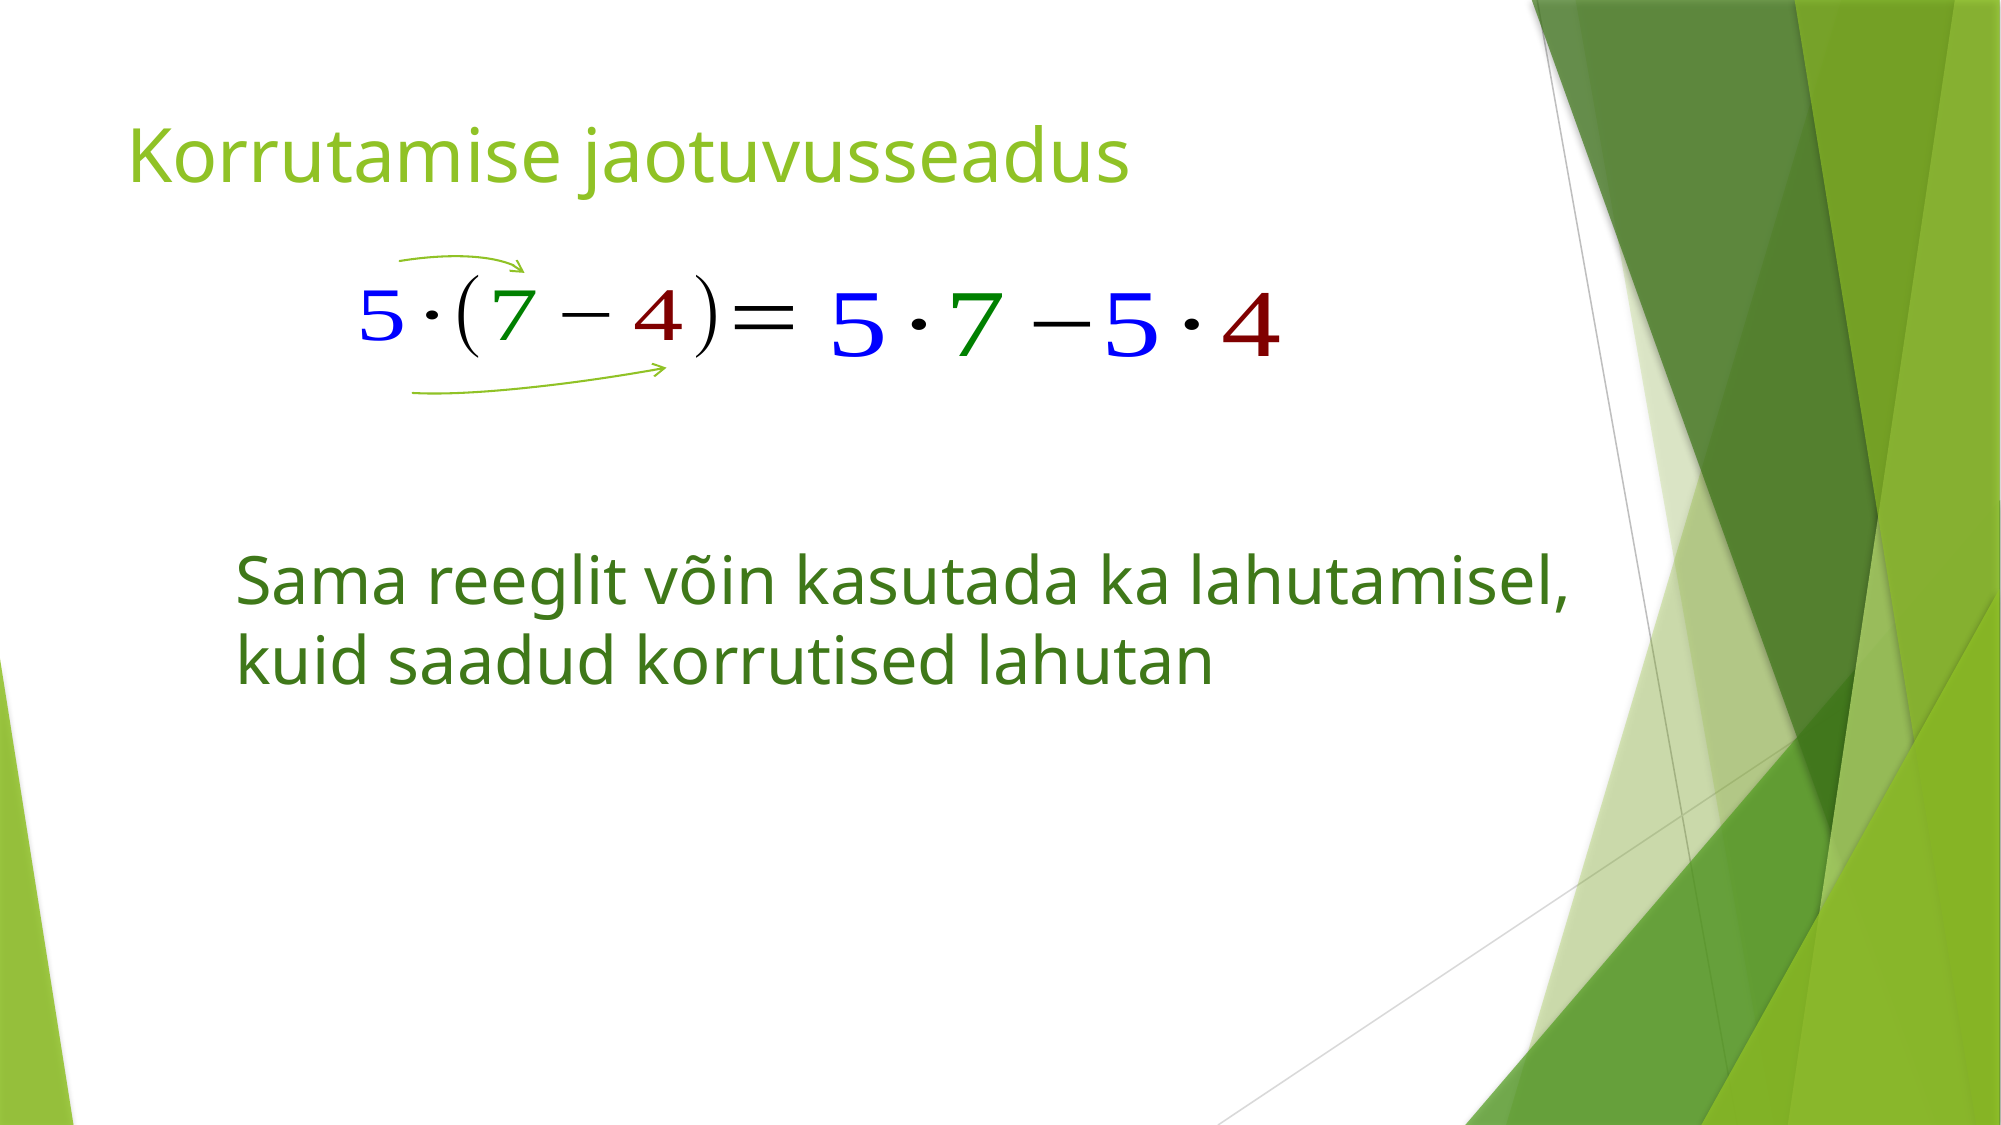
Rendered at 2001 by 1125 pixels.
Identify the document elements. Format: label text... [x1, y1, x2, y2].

text_box Sama reeglit võin kasutada ka lahutamisel, kuid saadud korrutised lahutan [220, 530, 1589, 706]
chart [346, 271, 1299, 378]
title Korrutamise jaotuvusseadus [111, 99, 1522, 317]
